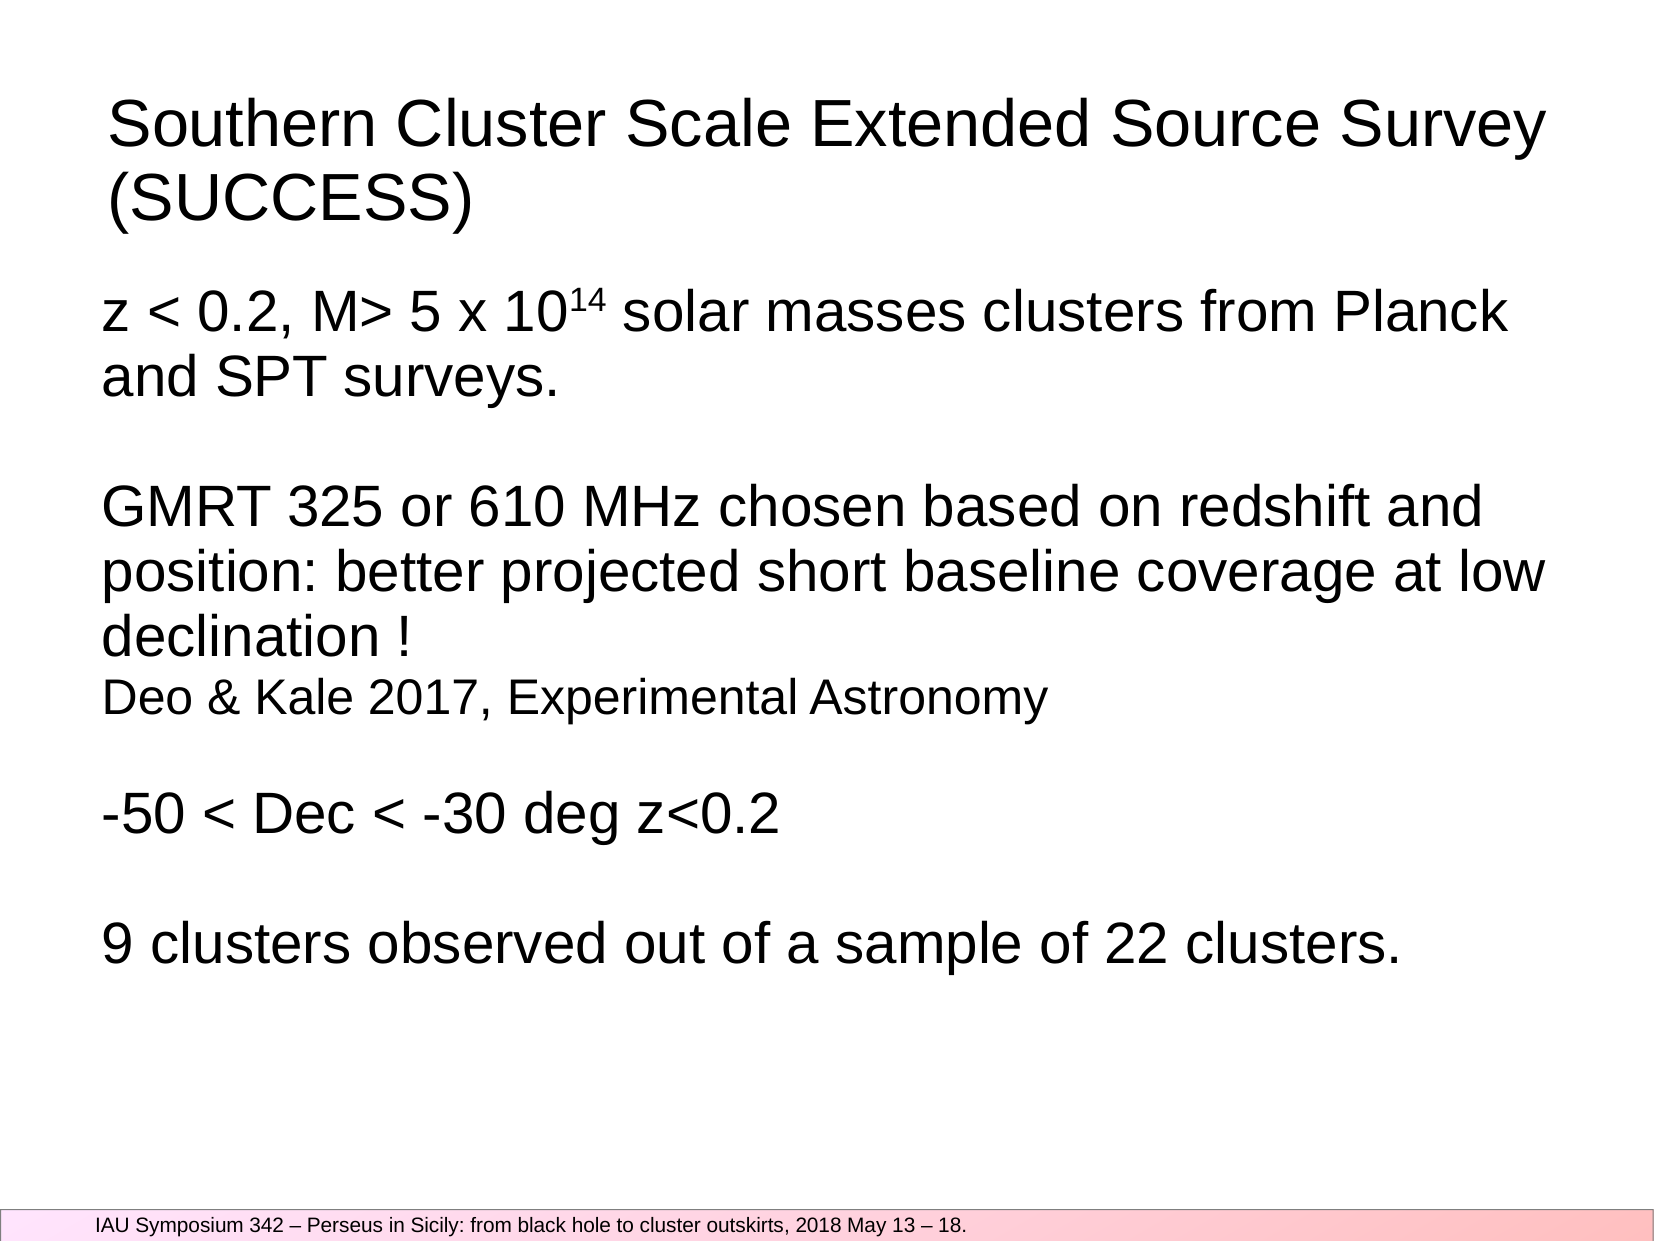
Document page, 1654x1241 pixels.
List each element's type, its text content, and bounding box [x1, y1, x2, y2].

text_box z < 0.2, M> 5 x 1014 solar masses clusters from Planck and SPT surveys. GMRT 325 or 610 MHz chosen based on redshift and position: better projected short baseline coverage at low declination ! Deo & Kale 2017, Experimental Astronomy -50 < Dec < -30 deg z<0.2 9 clusters observed out of a sample of 22 clusters. [86, 271, 1591, 1116]
text_box Southern Cluster Scale Extended Source Survey (SUCCESS) [92, 78, 1585, 243]
